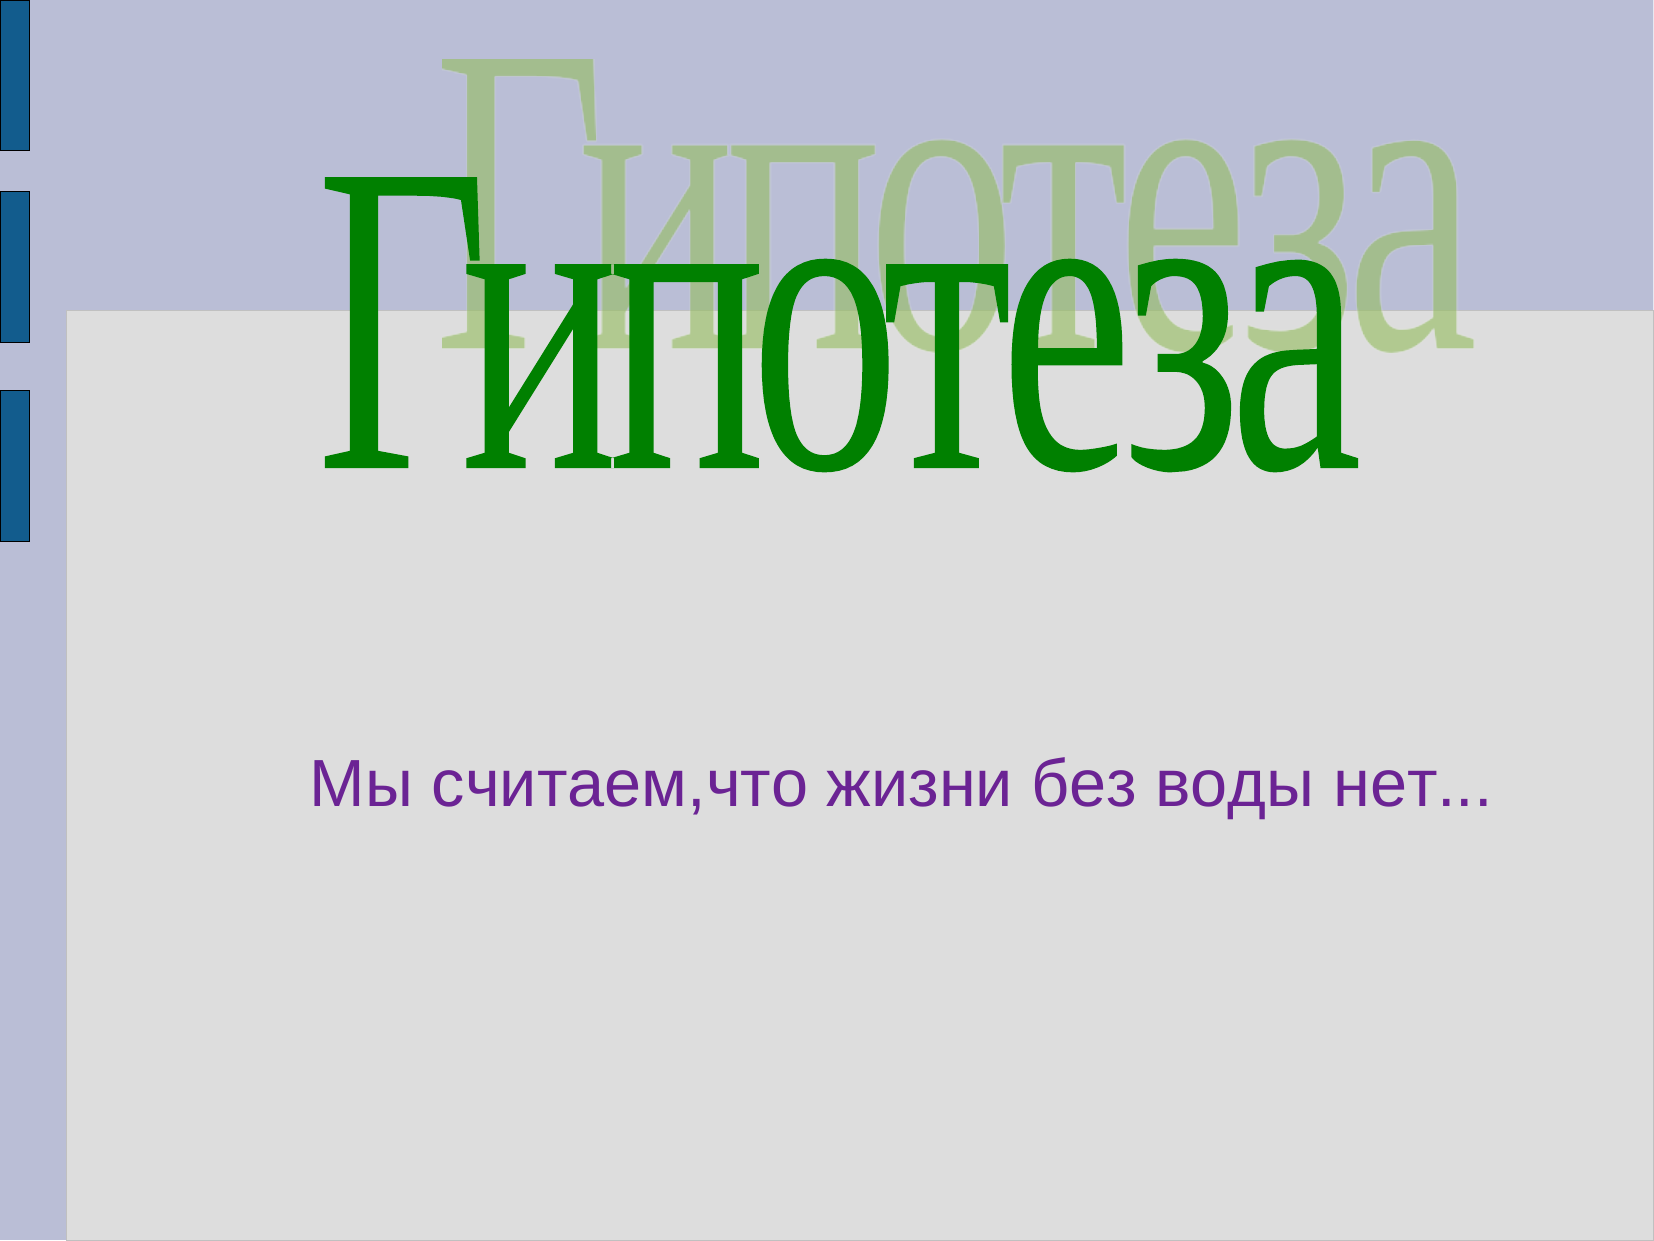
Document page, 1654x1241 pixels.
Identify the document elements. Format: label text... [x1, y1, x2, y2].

text_box Гипотеза [1011, 258, 1123, 473]
text_box Гипотеза [1131, 258, 1232, 473]
text_box Гипотеза [466, 264, 759, 469]
text_box Гипотеза [761, 258, 1009, 473]
text_box Гипотеза [1239, 259, 1359, 473]
text_box Гипотеза [324, 177, 480, 469]
text_box Мы считаем,что жизни без воды нет... [295, 738, 1510, 828]
